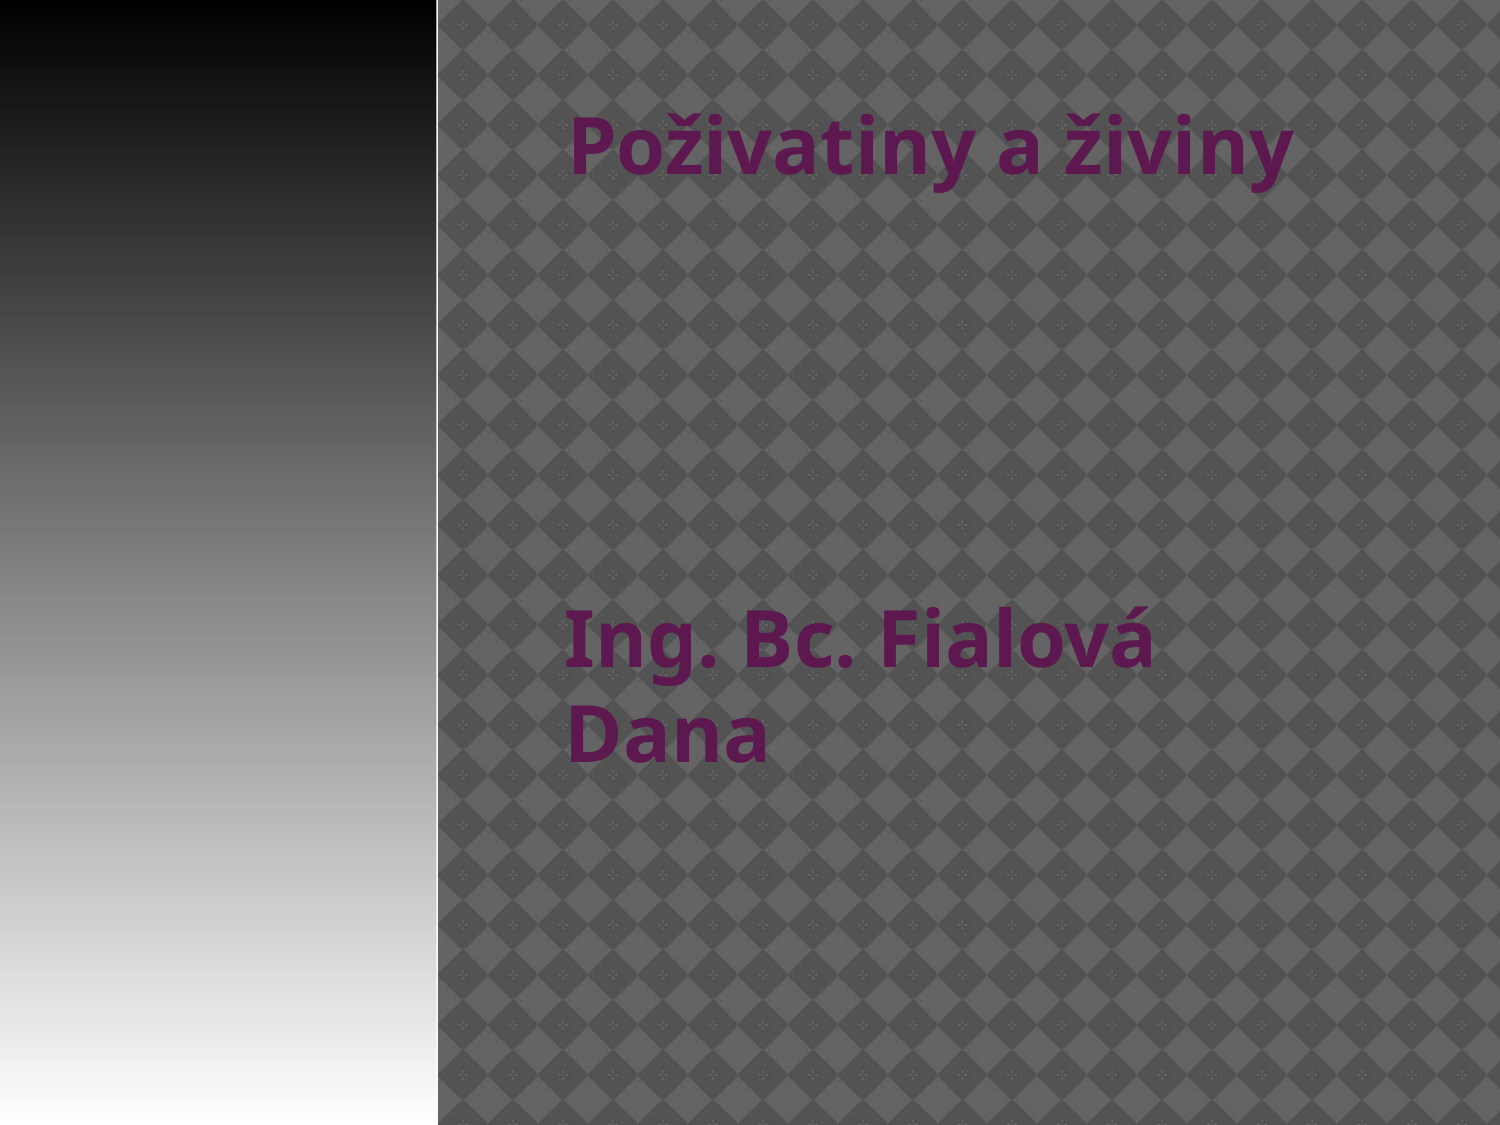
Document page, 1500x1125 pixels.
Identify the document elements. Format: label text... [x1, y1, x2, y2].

subtitle Ing. Bc. Fialová Dana [550, 580, 1390, 762]
picture [438, 0, 1500, 1125]
title Poživatiny a živiny [552, 87, 1390, 558]
